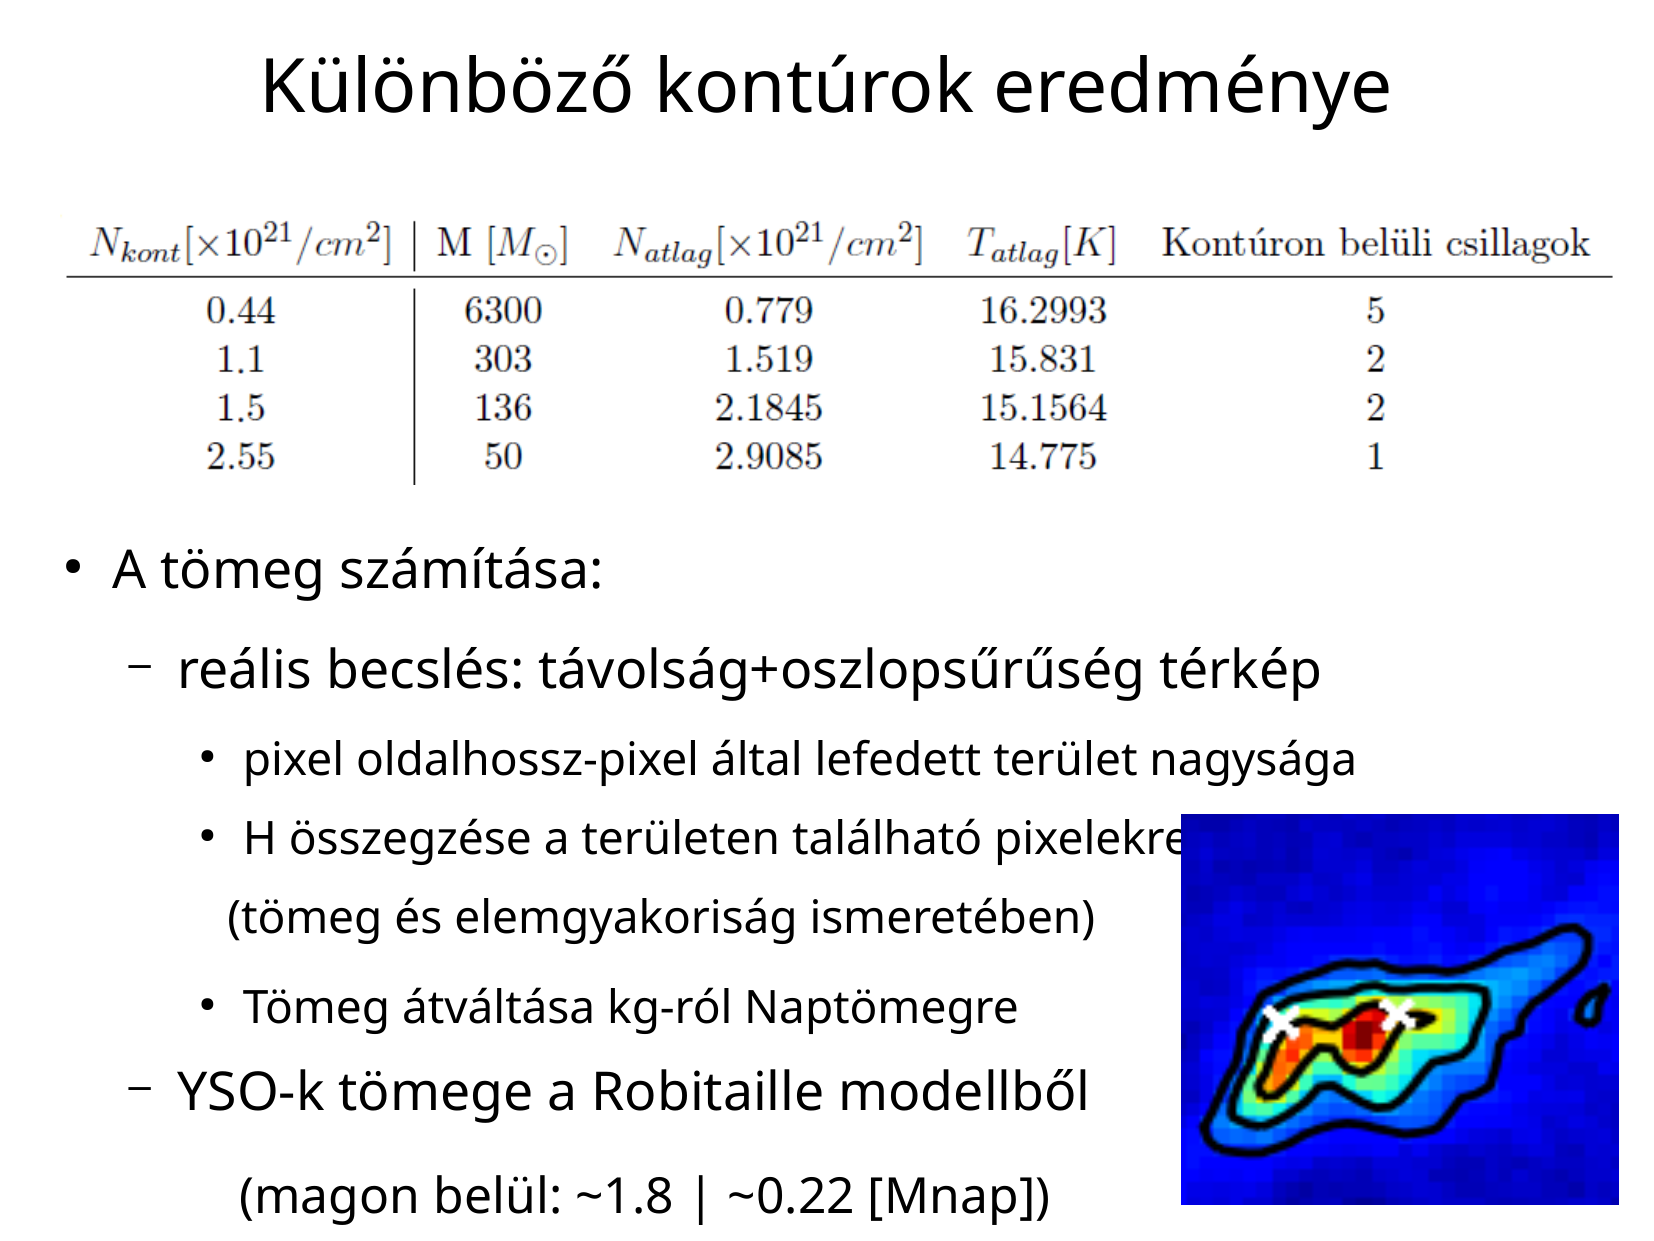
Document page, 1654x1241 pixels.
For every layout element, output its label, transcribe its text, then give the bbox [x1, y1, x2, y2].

picture [59, 212, 1616, 485]
picture [1181, 814, 1619, 1205]
title Különböző kontúrok eredménye [82, 40, 1571, 127]
list A tömeg számítása: reális becslés: távolság+oszlopsűrűség térkép pixel oldalhossz-pixel által lefedett terület nagysága H összegzése a területen található pixelekre (tömeg és elemgyakoriság ismeretében) Tömeg átváltása kg-ról Naptömegre YSO-k tömege a Robitaille modellből (magon belül: ~1.8 | ~0.22 [Mnap]) [47, 531, 1536, 1234]
